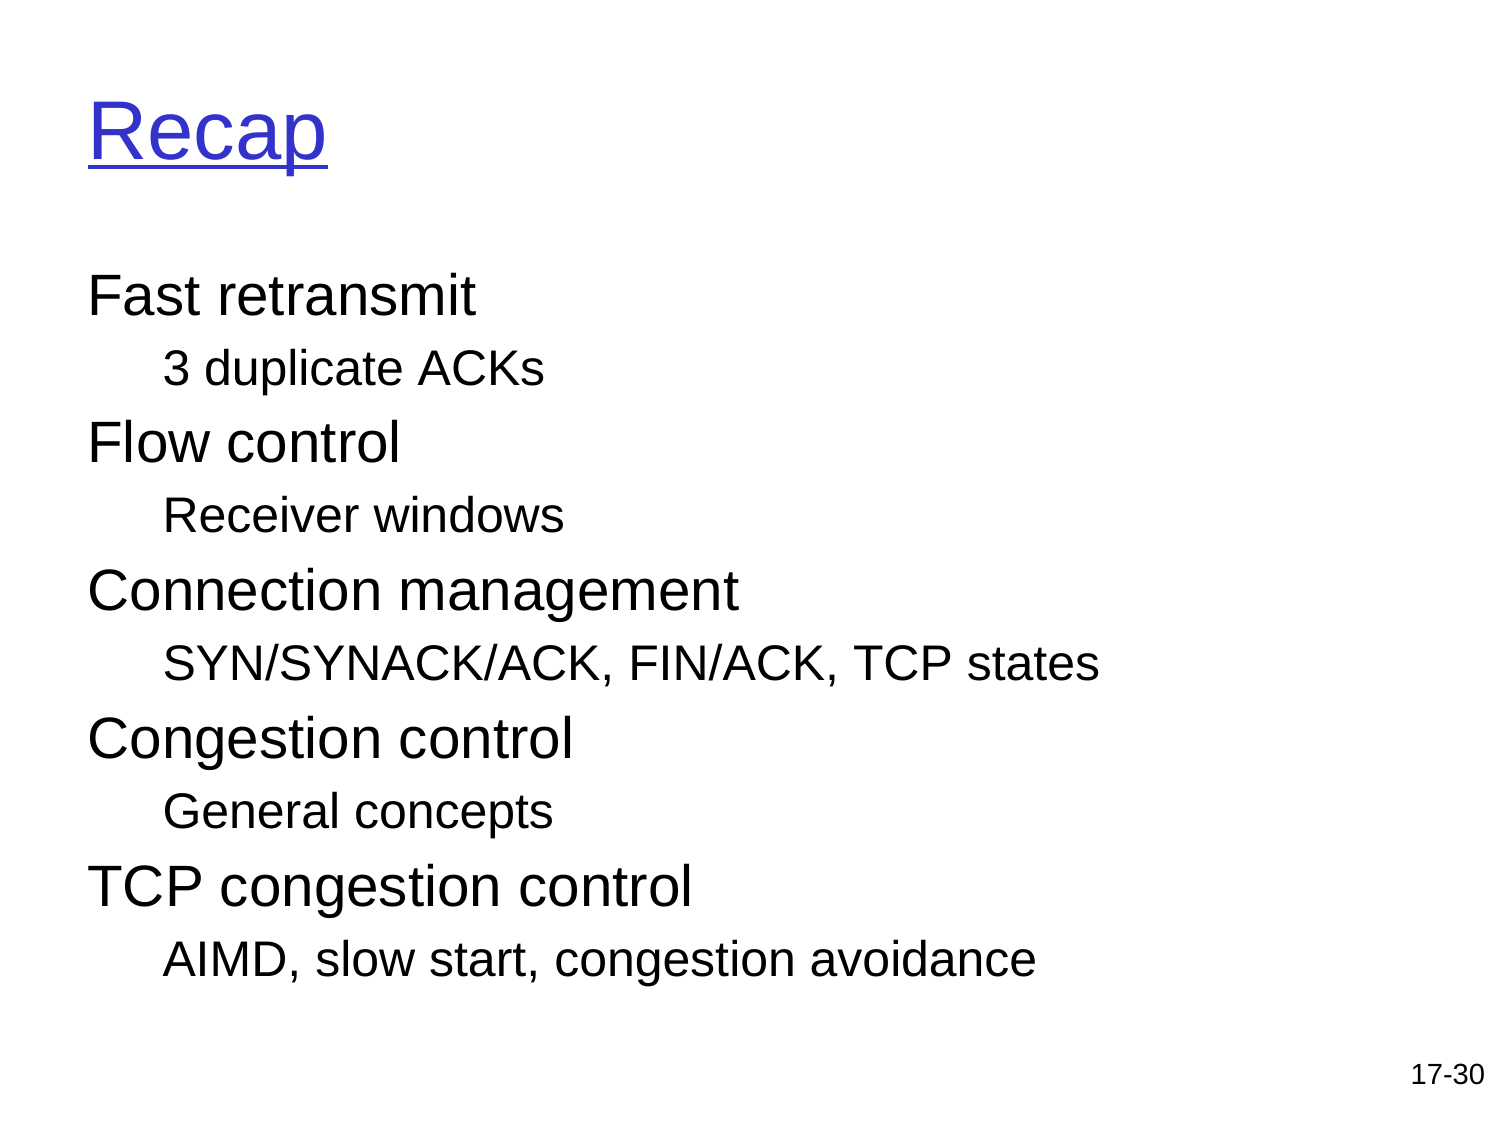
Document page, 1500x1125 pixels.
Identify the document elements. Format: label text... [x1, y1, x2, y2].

title Recap [87, 23, 1363, 239]
list Fast retransmit 3 duplicate ACKs Flow control Receiver windows Connection management SYN/SYNACK/ACK, FIN/ACK, TCP states Congestion control General concepts TCP congestion control AIMD, slow start, congestion avoidance [87, 262, 1363, 1026]
